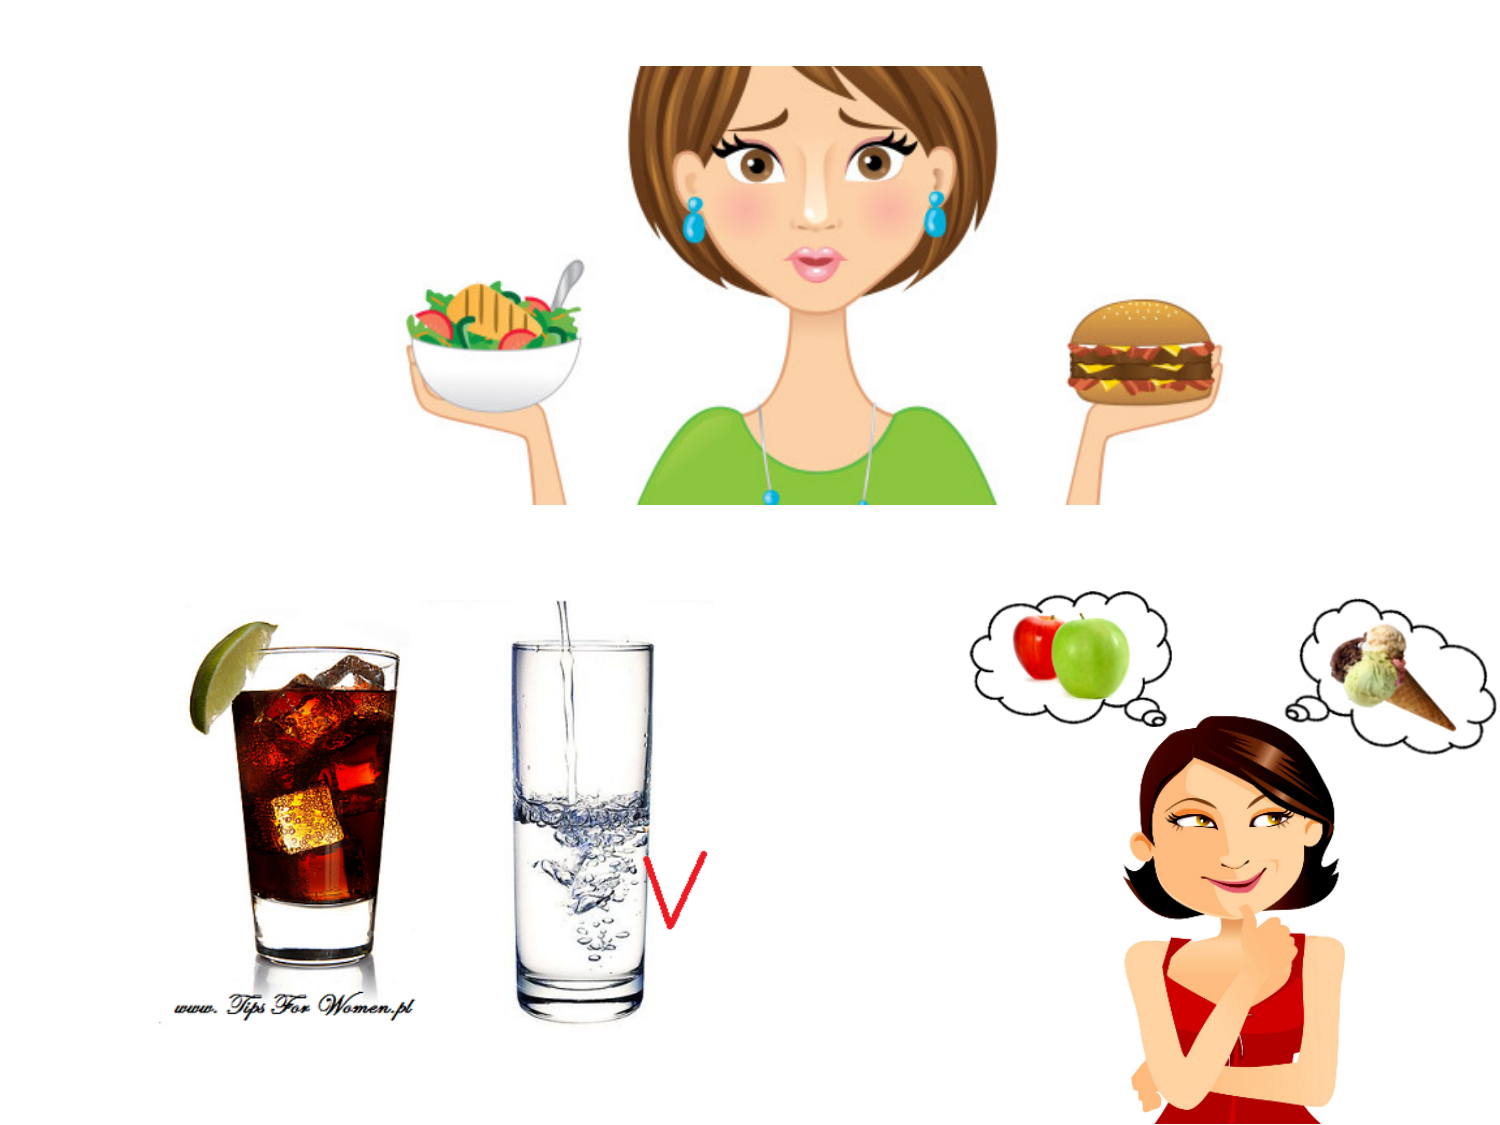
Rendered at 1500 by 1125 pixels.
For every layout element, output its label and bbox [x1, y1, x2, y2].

picture [395, 66, 1235, 505]
picture [159, 597, 715, 1035]
picture [962, 586, 1500, 1124]
